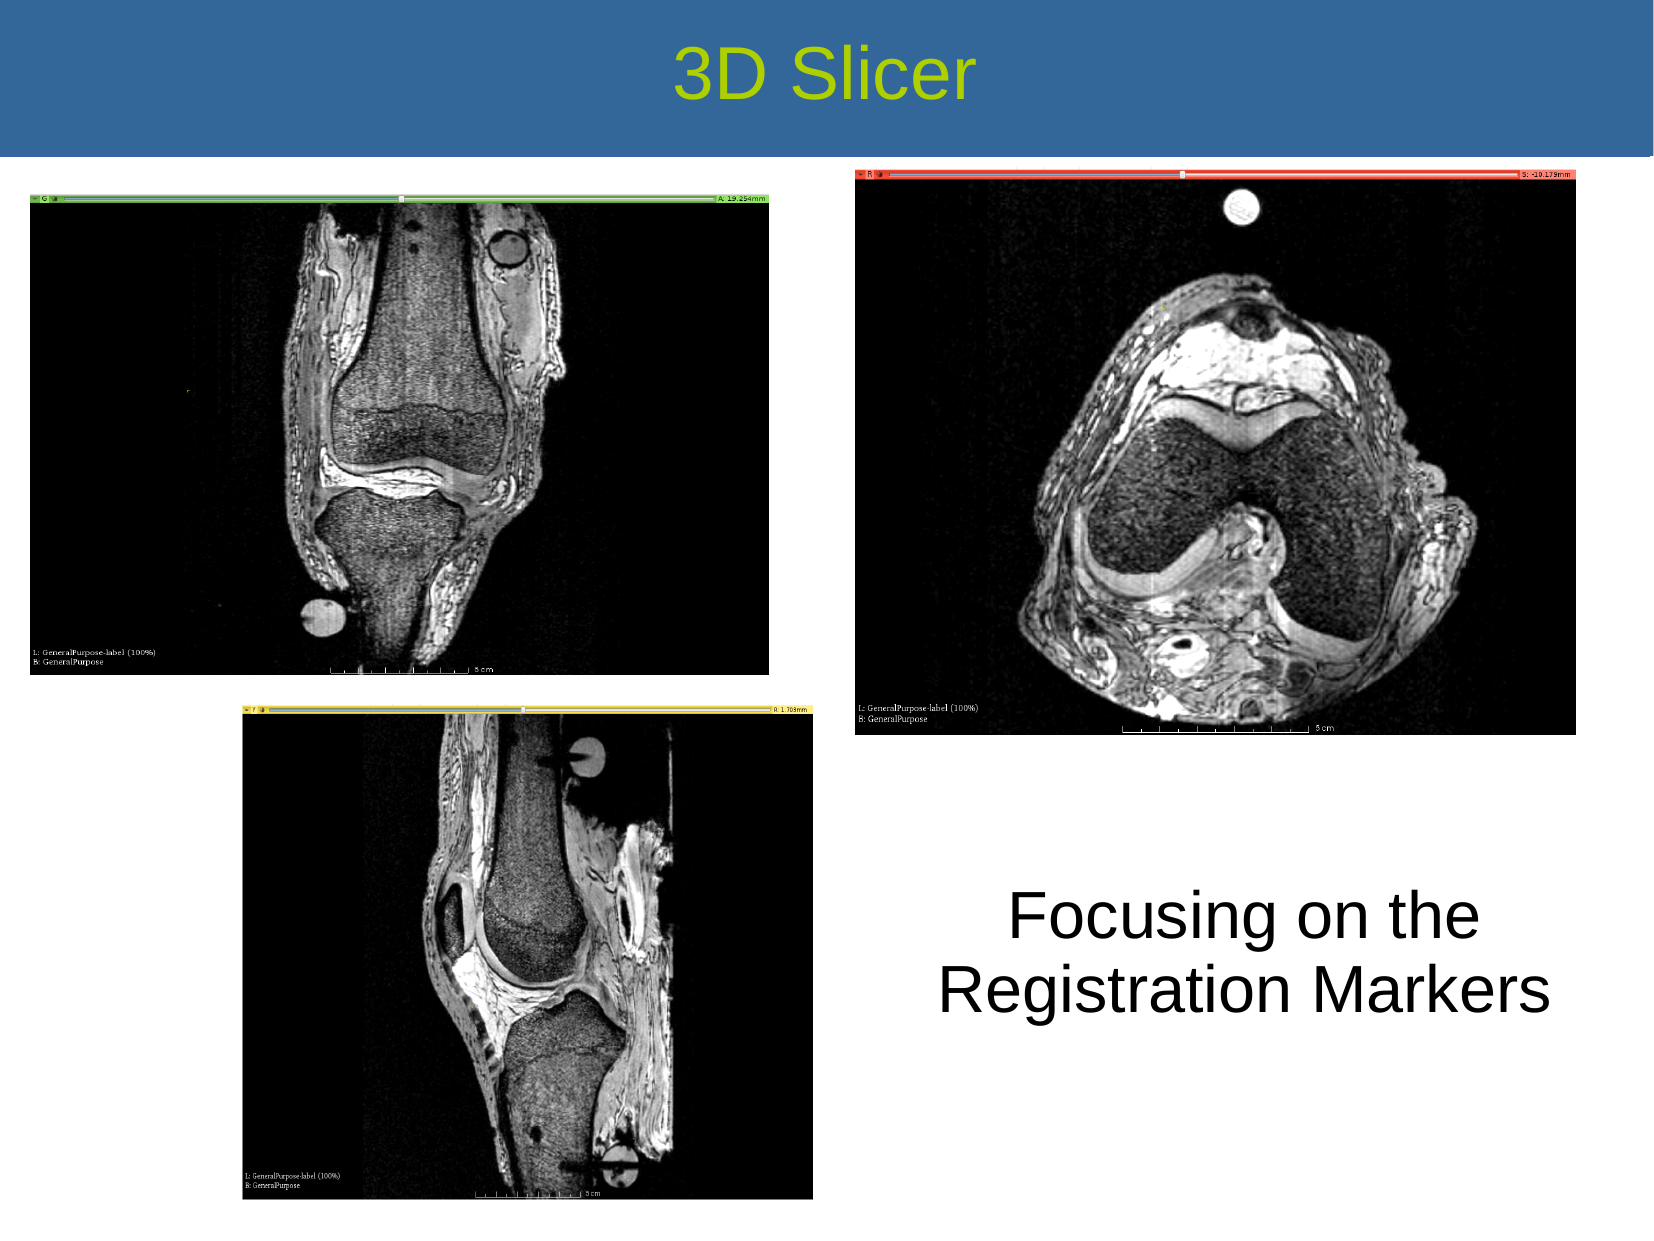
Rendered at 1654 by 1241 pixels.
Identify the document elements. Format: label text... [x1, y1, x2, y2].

picture [242, 704, 813, 1201]
text_box [0, 0, 1654, 156]
picture [855, 167, 1576, 736]
picture [30, 194, 769, 676]
subtitle Focusing on the Registration Markers [915, 780, 1576, 1126]
text_box 3D Slicer [0, 24, 1651, 123]
